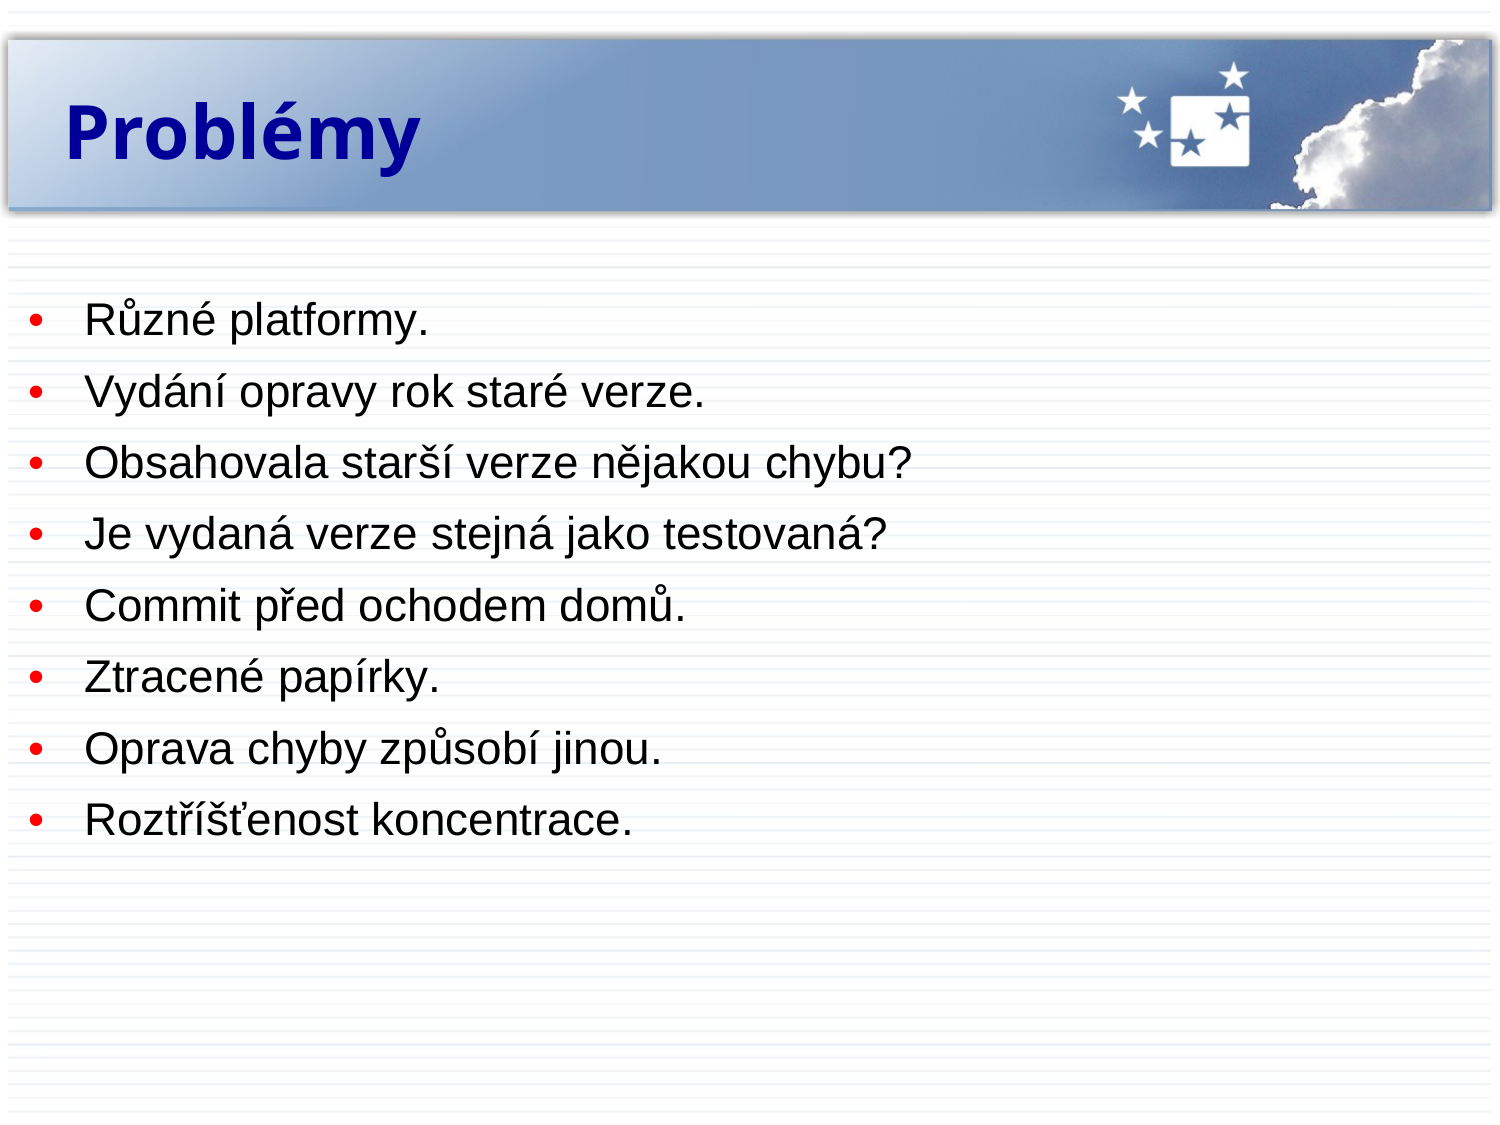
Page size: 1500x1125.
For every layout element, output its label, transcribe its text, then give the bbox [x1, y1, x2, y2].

title Problémy [63, 26, 1414, 229]
picture [0, 0, 1500, 1125]
list Různé platformy. Vydání opravy rok staré verze. Obsahovala starší verze nějakou chybu? Je vydaná verze stejná jako testovaná? Commit před ochodem domů. Ztracené papírky. Oprava chyby způsobí jinou. Roztříšťenost koncentrace. [28, 290, 1480, 1120]
